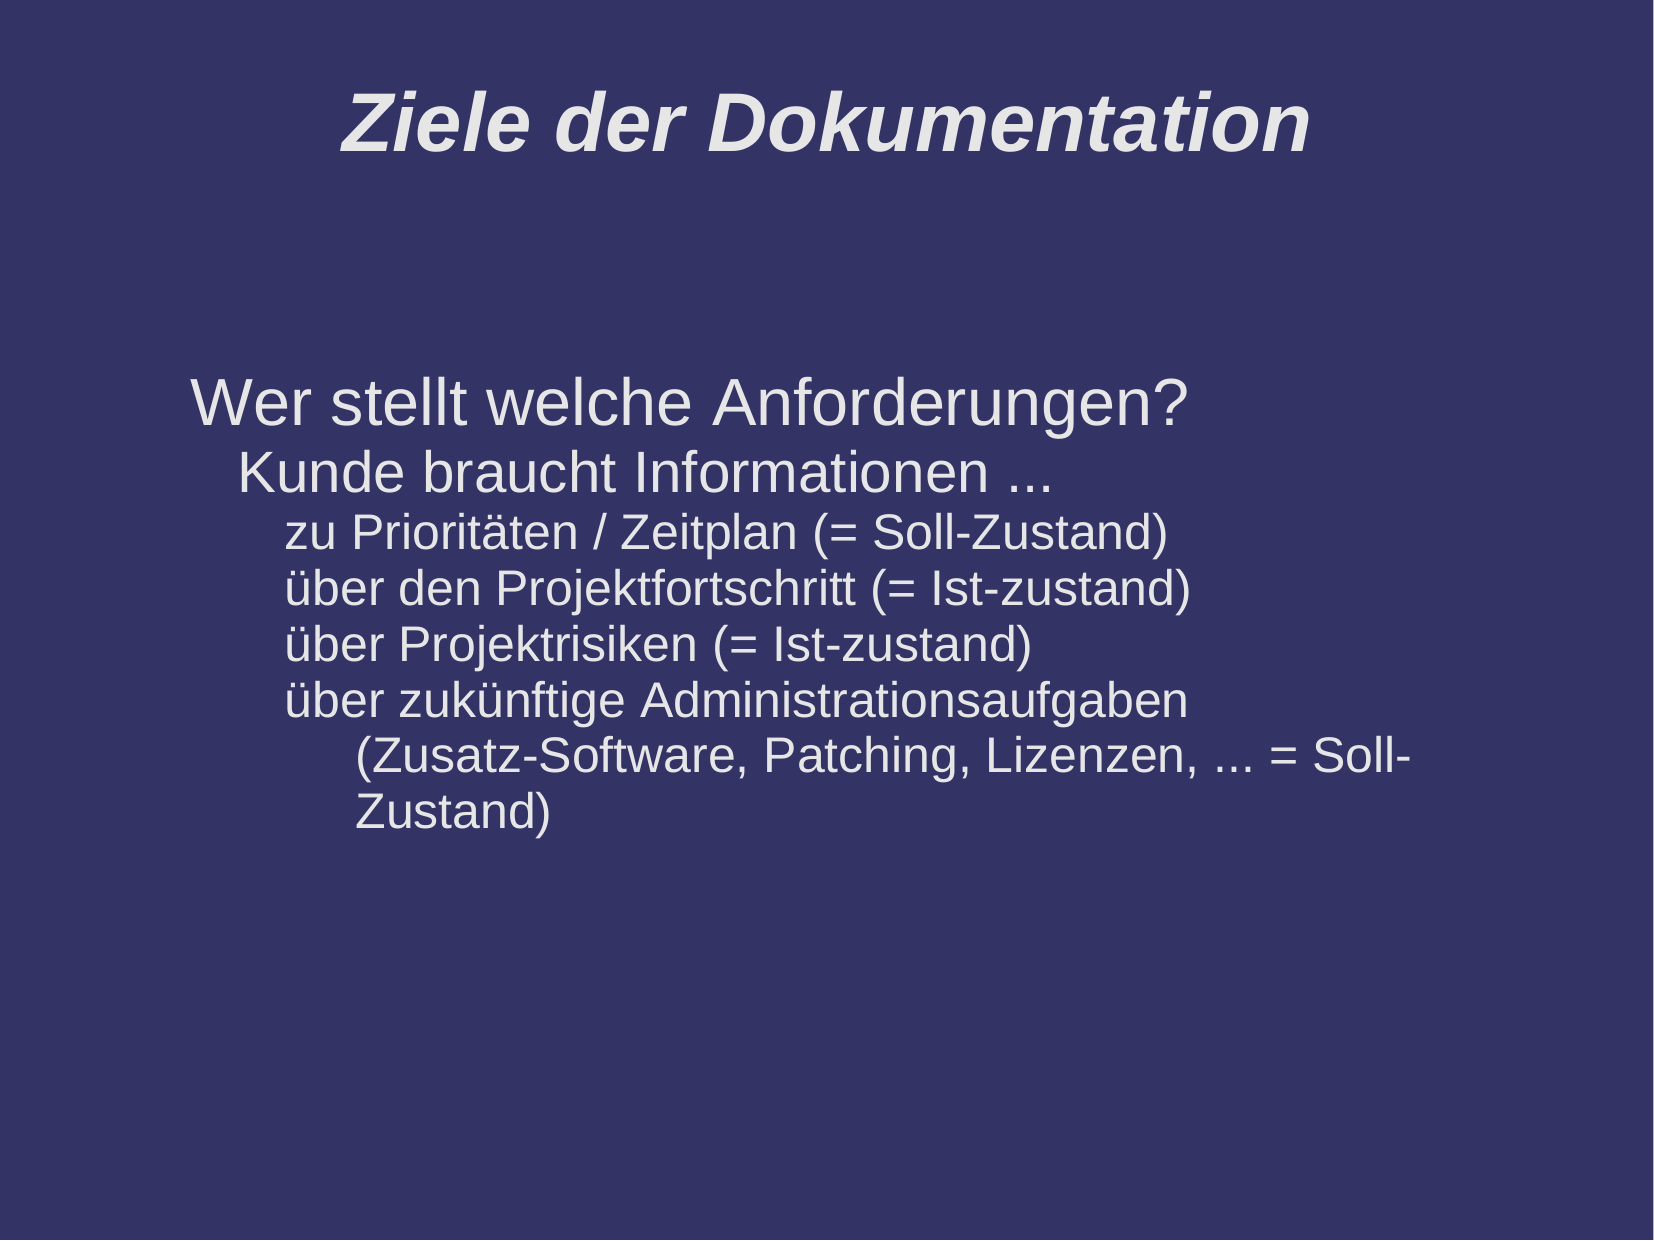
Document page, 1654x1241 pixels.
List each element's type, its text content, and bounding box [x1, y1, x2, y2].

list Wer stellt welche Anforderungen? Kunde braucht Informationen ... zu Prioritäten / Zeitplan (= Soll-Zustand) über den Projektfortschritt (= Ist-zustand) über Projektrisiken (= Ist-zustand) über zukünftige Administrationsaufgaben (Zusatz-Software, Patching, Lizenzen, ... = Soll-Zustand) [178, 364, 1570, 1147]
title Ziele der Dokumentation [121, 19, 1534, 227]
